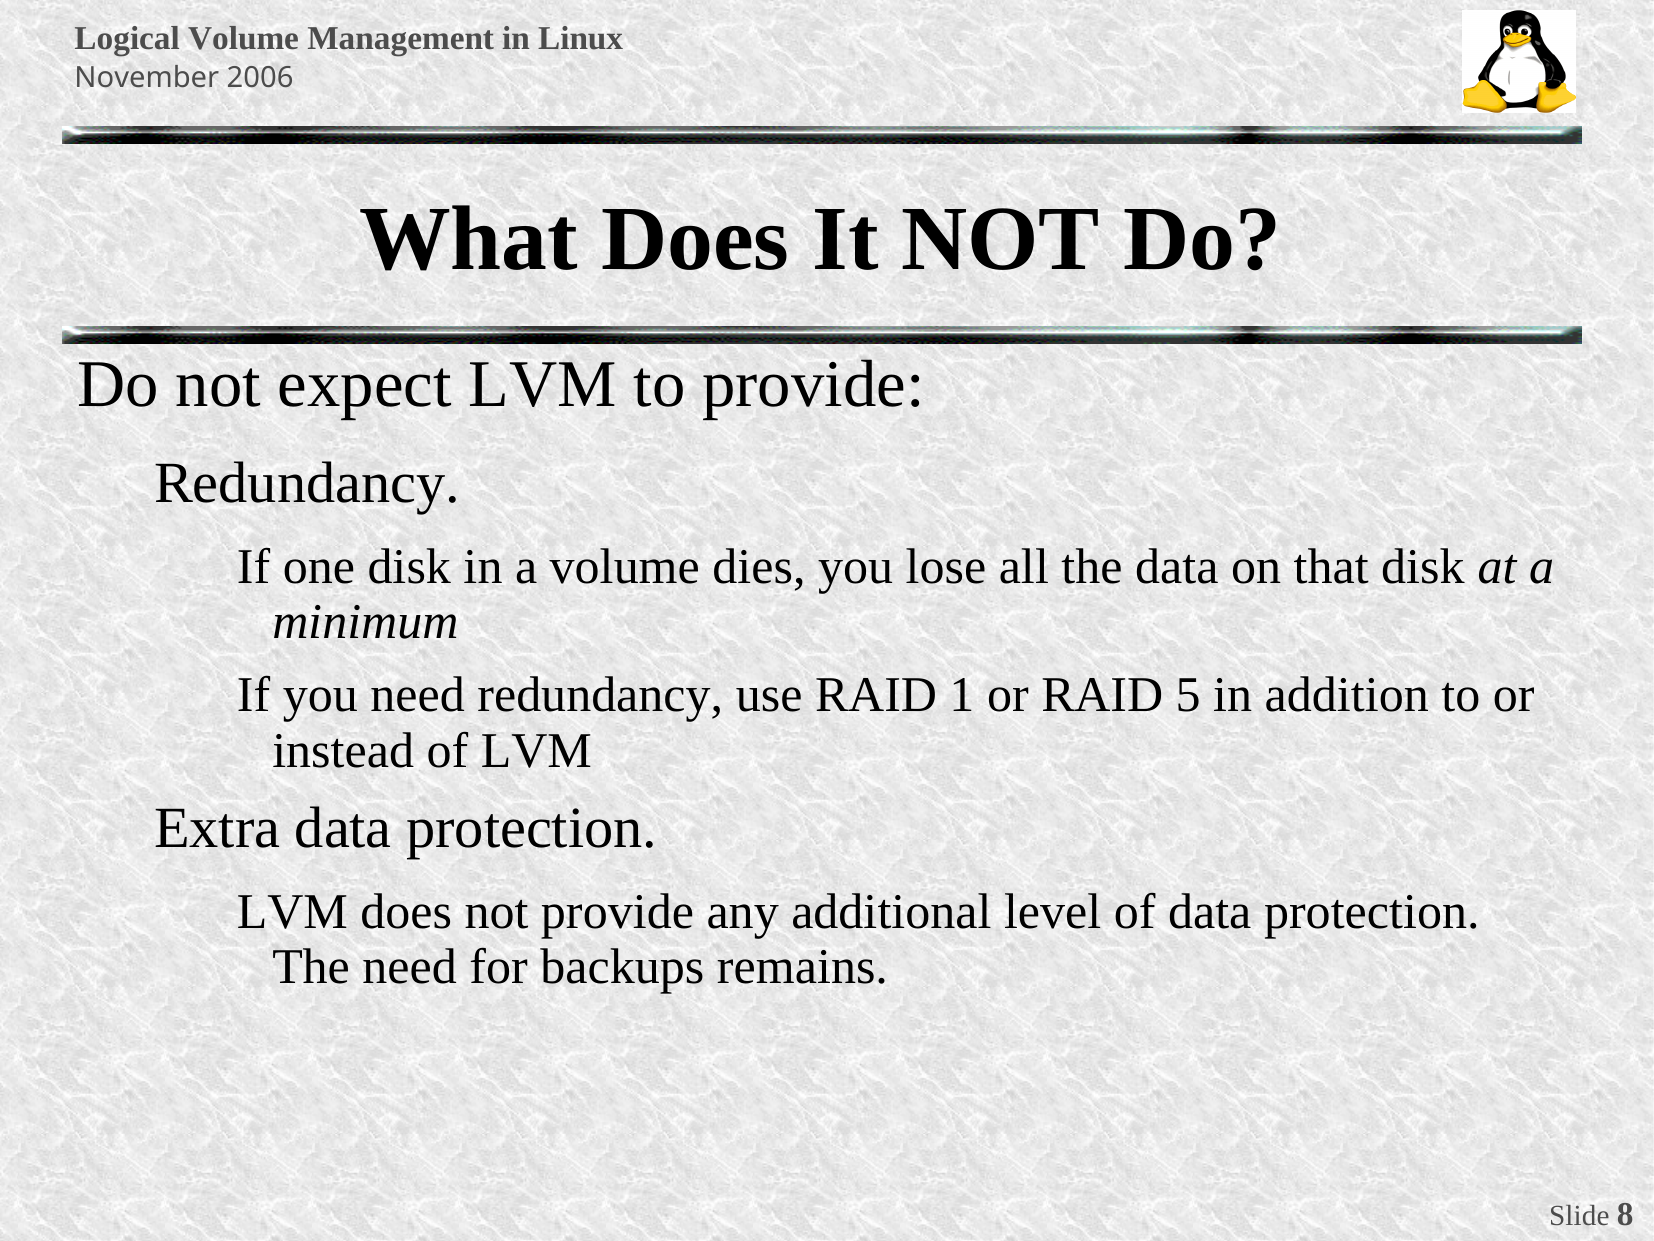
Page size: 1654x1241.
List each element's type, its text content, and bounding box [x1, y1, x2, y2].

title What Does It NOT Do? [59, 156, 1582, 320]
list Do not expect LVM to provide: Redundancy. If one disk in a volume dies, you lose all the data on that disk at a minimum If you need redundancy, use RAID 1 or RAID 5 in addition to or instead of LVM Extra data protection. LVM does not provide any additional level of data protection. The need for backups remains. [59, 347, 1582, 1188]
picture [0, 0, 1654, 1241]
